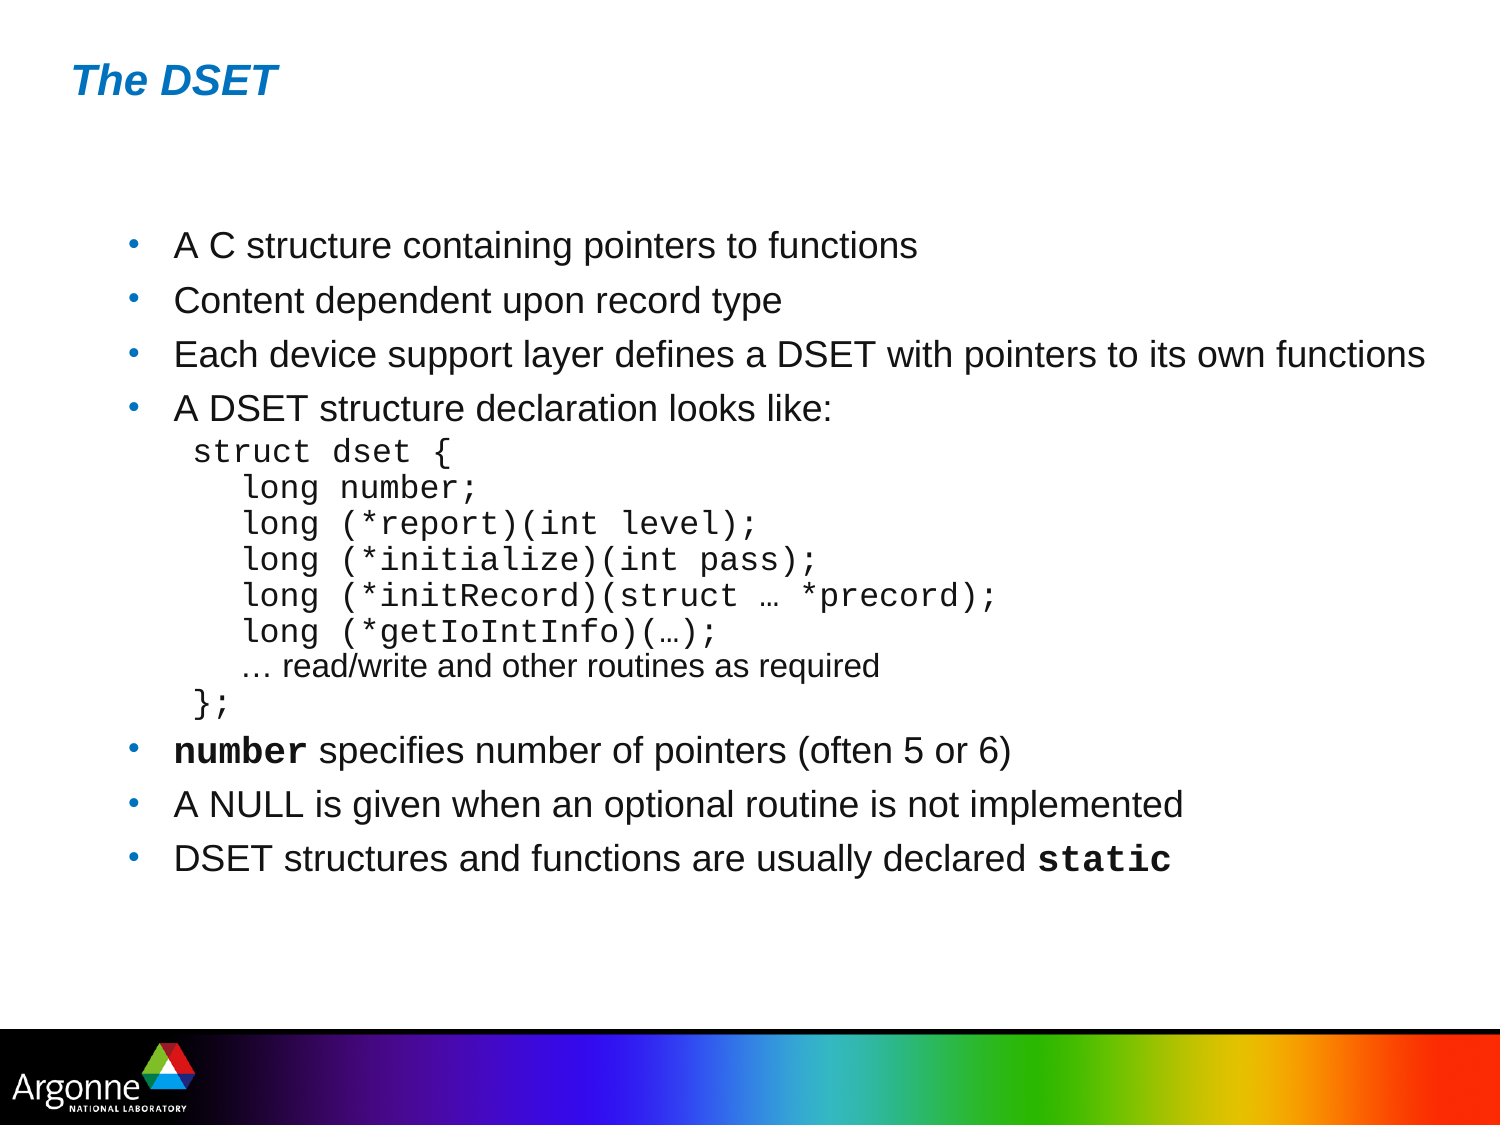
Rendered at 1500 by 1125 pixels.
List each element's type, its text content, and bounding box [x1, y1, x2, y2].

title The DSET [55, 57, 1361, 113]
list A C structure containing pointers to functions Content dependent upon record type Each device support layer defines a DSET with pointers to its own functions A DSET structure declaration looks like: struct dset { long number; long (*report)(int level); long (*initialize)(int pass); long (*initRecord)(struct … *precord); long (*getIoIntInfo)(…); … read/write and other routines as required }; number specifies number of pointers (often 5 or 6) A NULL is given when an optional routine is not implemented DSET structures and functions are usually declared static [112, 213, 1457, 892]
picture [0, 1029, 1500, 1125]
